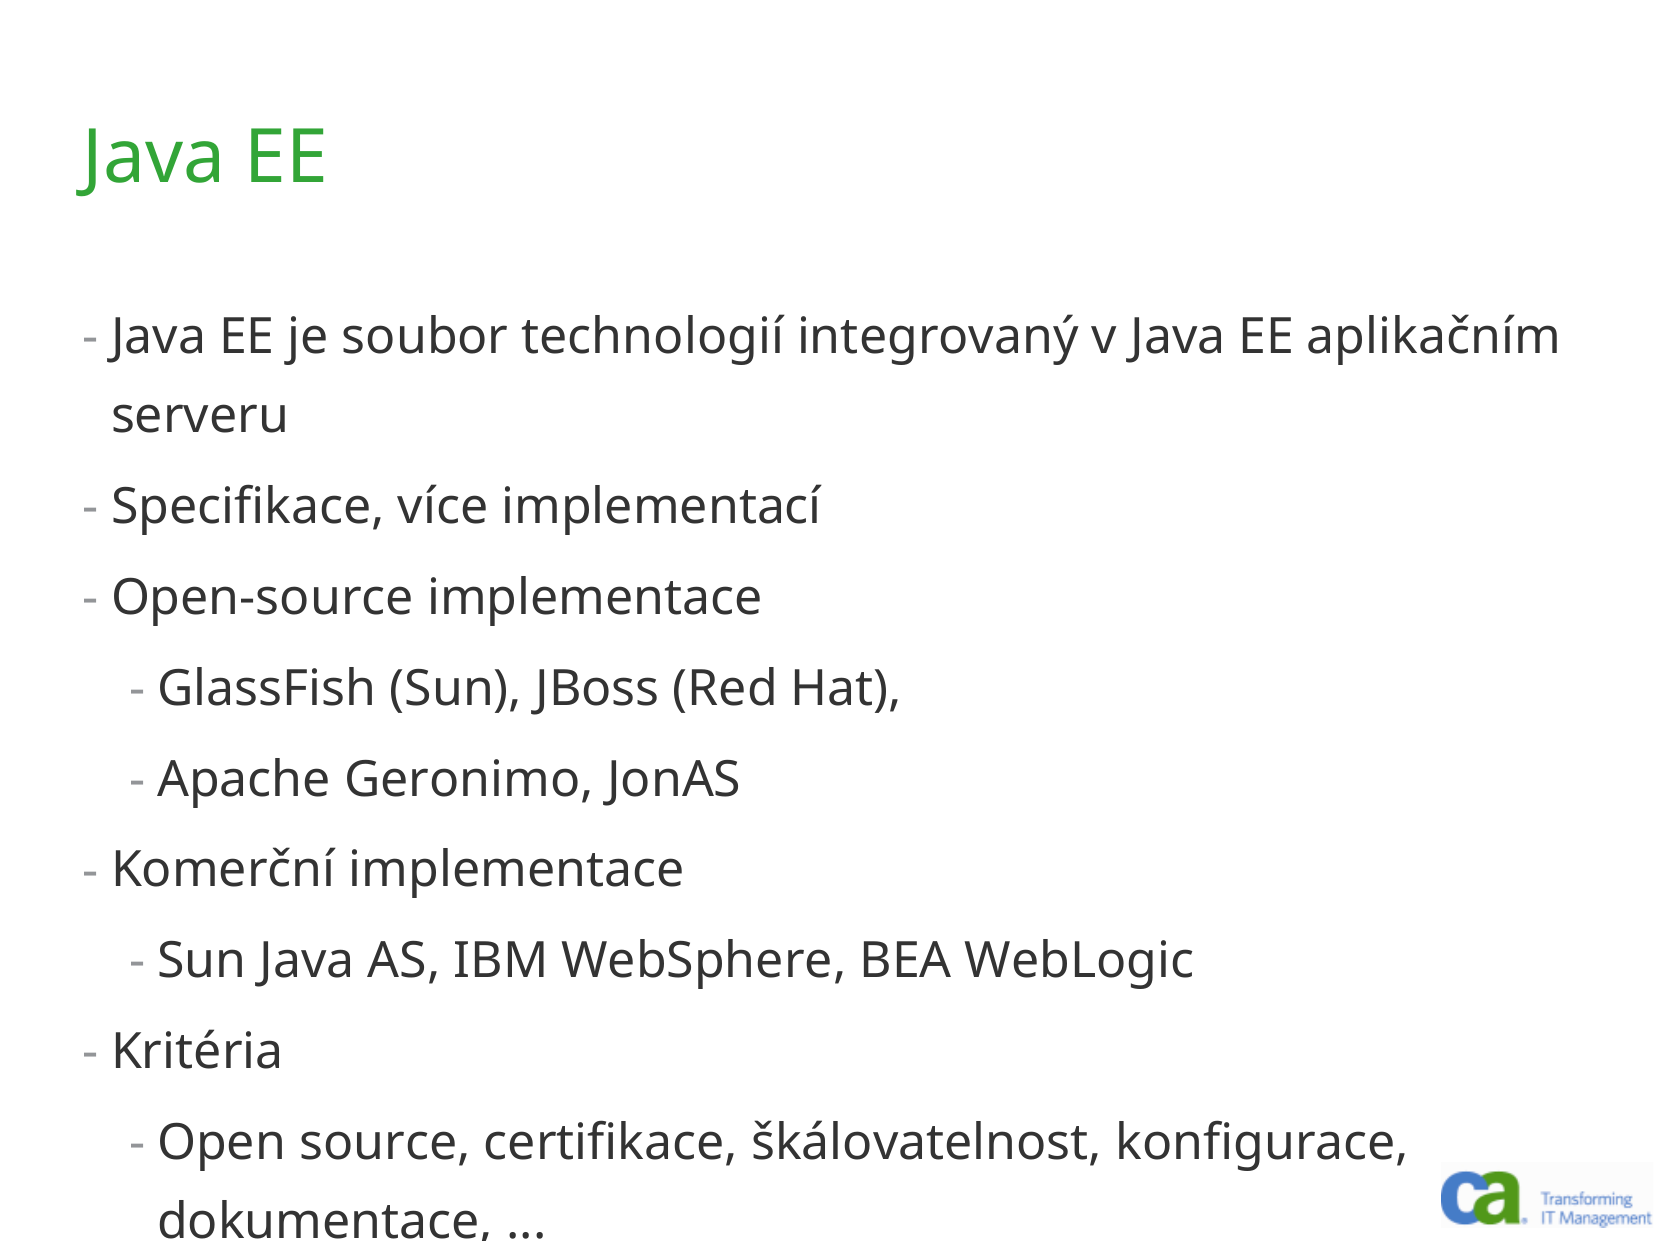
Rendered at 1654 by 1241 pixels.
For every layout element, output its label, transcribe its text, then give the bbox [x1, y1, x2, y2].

list Java EE je soubor technologií integrovaný v Java EE aplikačním serveru Specifikace, více implementací Open-source implementace GlassFish (Sun), JBoss (Red Hat), Apache Geronimo, JonAS Komerční implementace Sun Java AS, IBM WebSphere, BEA WebLogic Kritéria Open source, certifikace, škálovatelnost, konfigurace, dokumentace, ... [82, 290, 1571, 1150]
title Java EE [82, 49, 1571, 257]
picture [1441, 1162, 1654, 1228]
